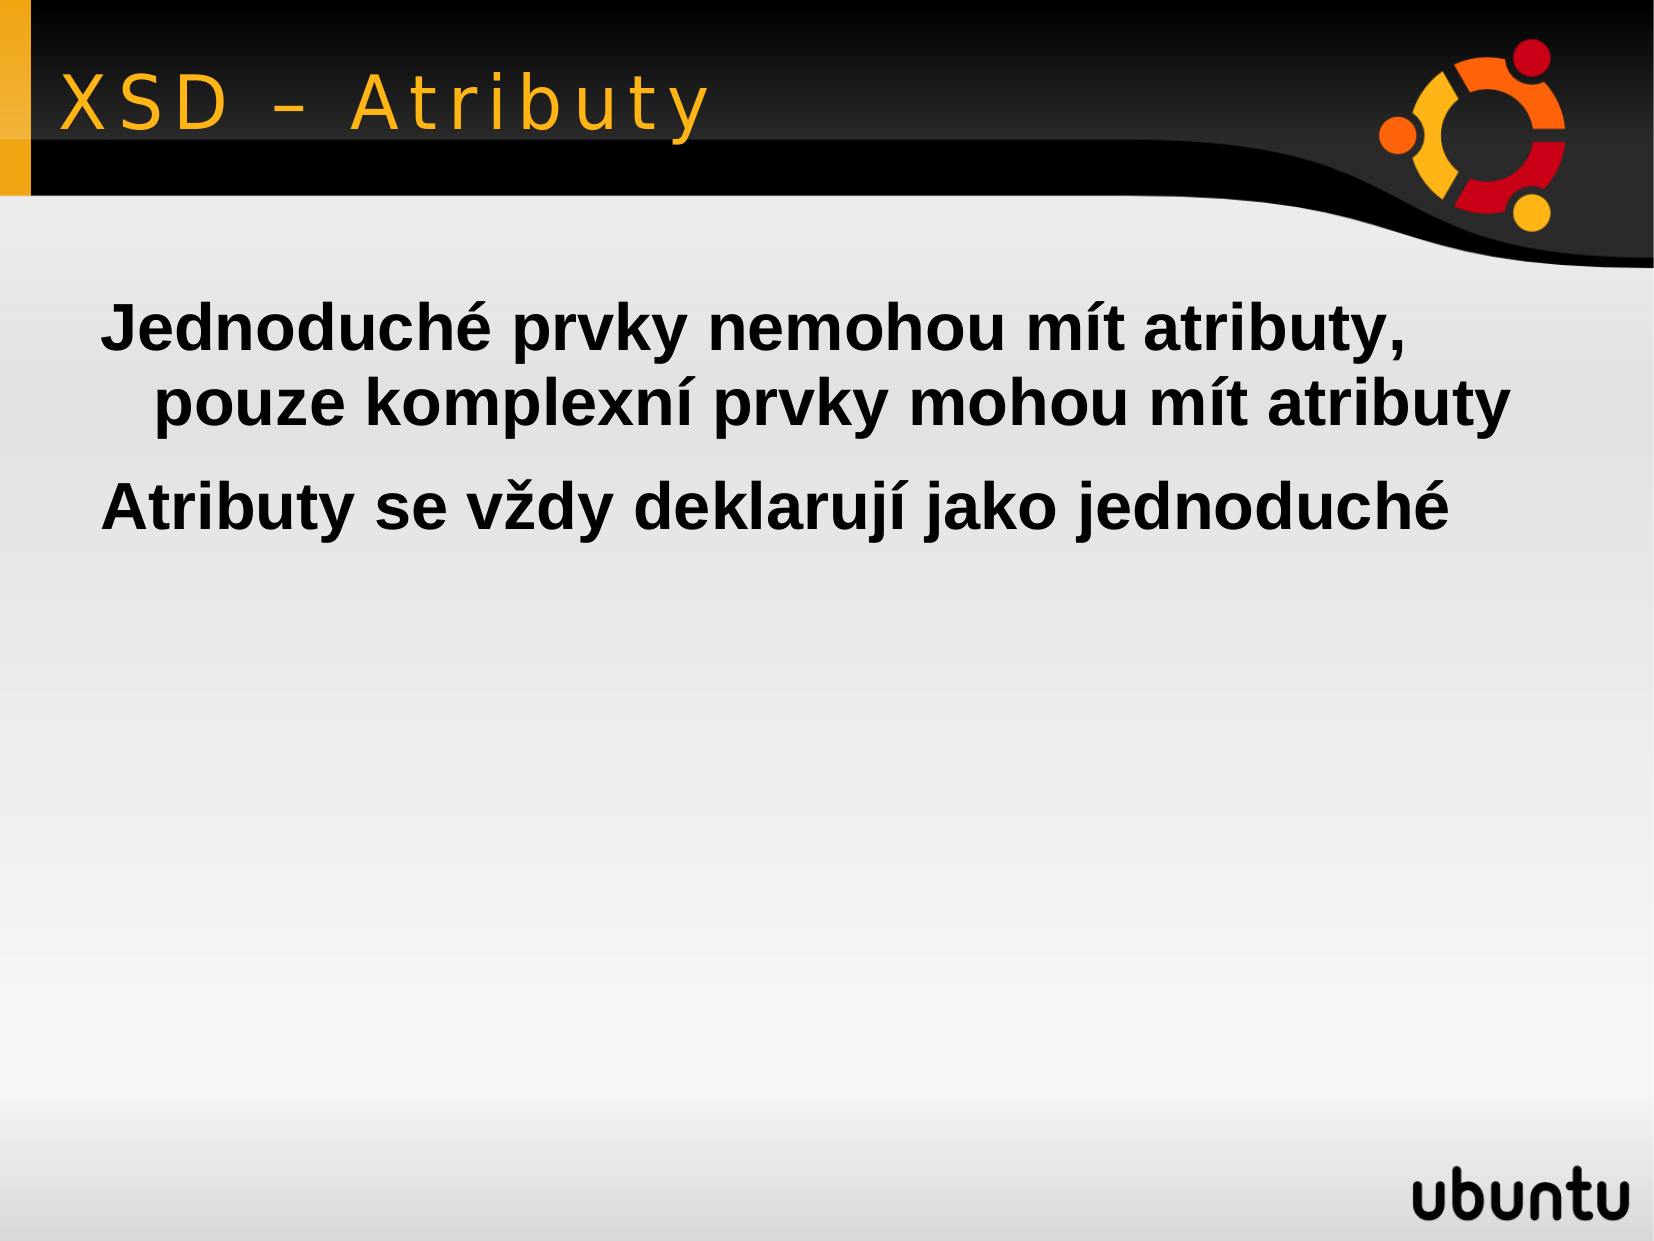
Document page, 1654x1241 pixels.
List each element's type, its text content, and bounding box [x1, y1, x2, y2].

title XSD – Atributy [59, 29, 1270, 178]
picture [0, 0, 1654, 1241]
list Jednoduché prvky nemohou mít atributy, pouze komplexní prvky mohou mít atributy Atributy se vždy deklarují jako jednoduché [82, 290, 1571, 1109]
